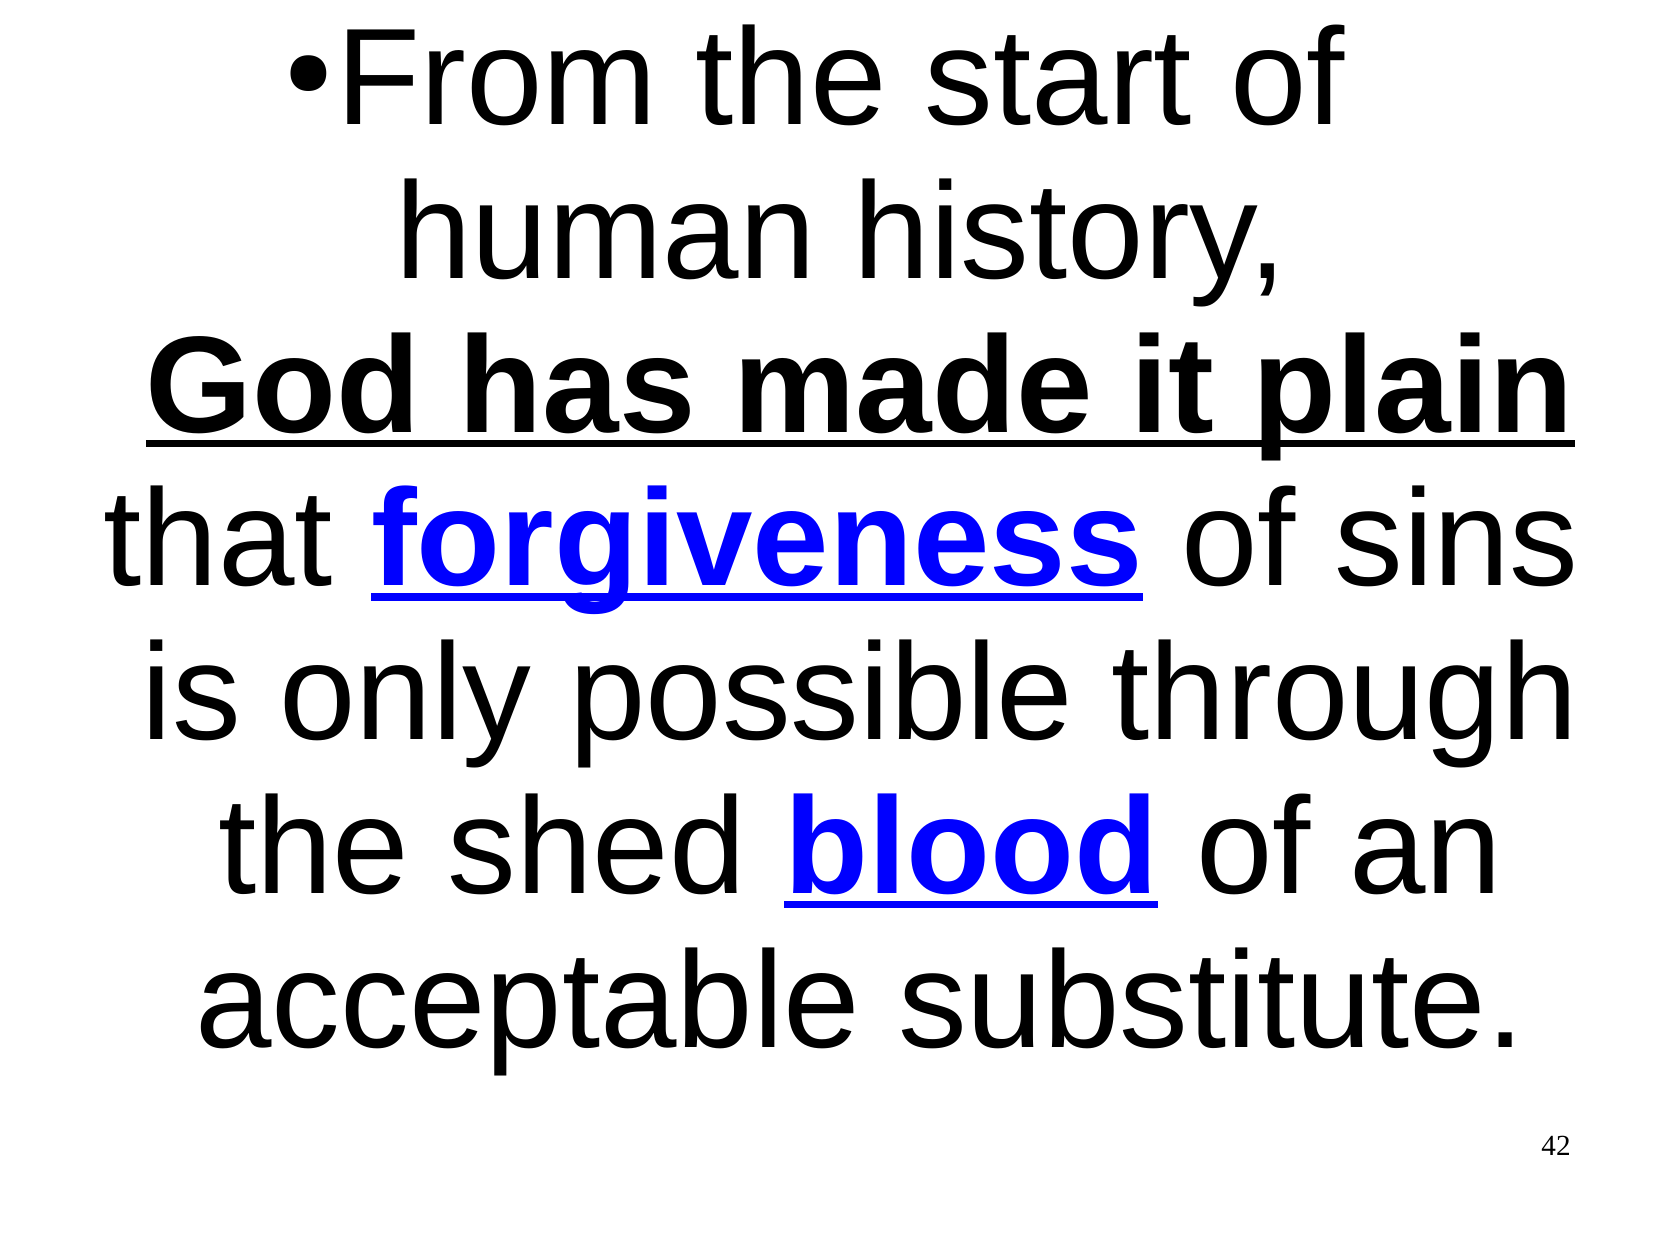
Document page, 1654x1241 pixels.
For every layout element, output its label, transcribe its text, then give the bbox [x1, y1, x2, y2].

list From the start of human history, God has made it plain that forgiveness of sins is only possible through the shed blood of an acceptable substitute. [0, 0, 1651, 1238]
